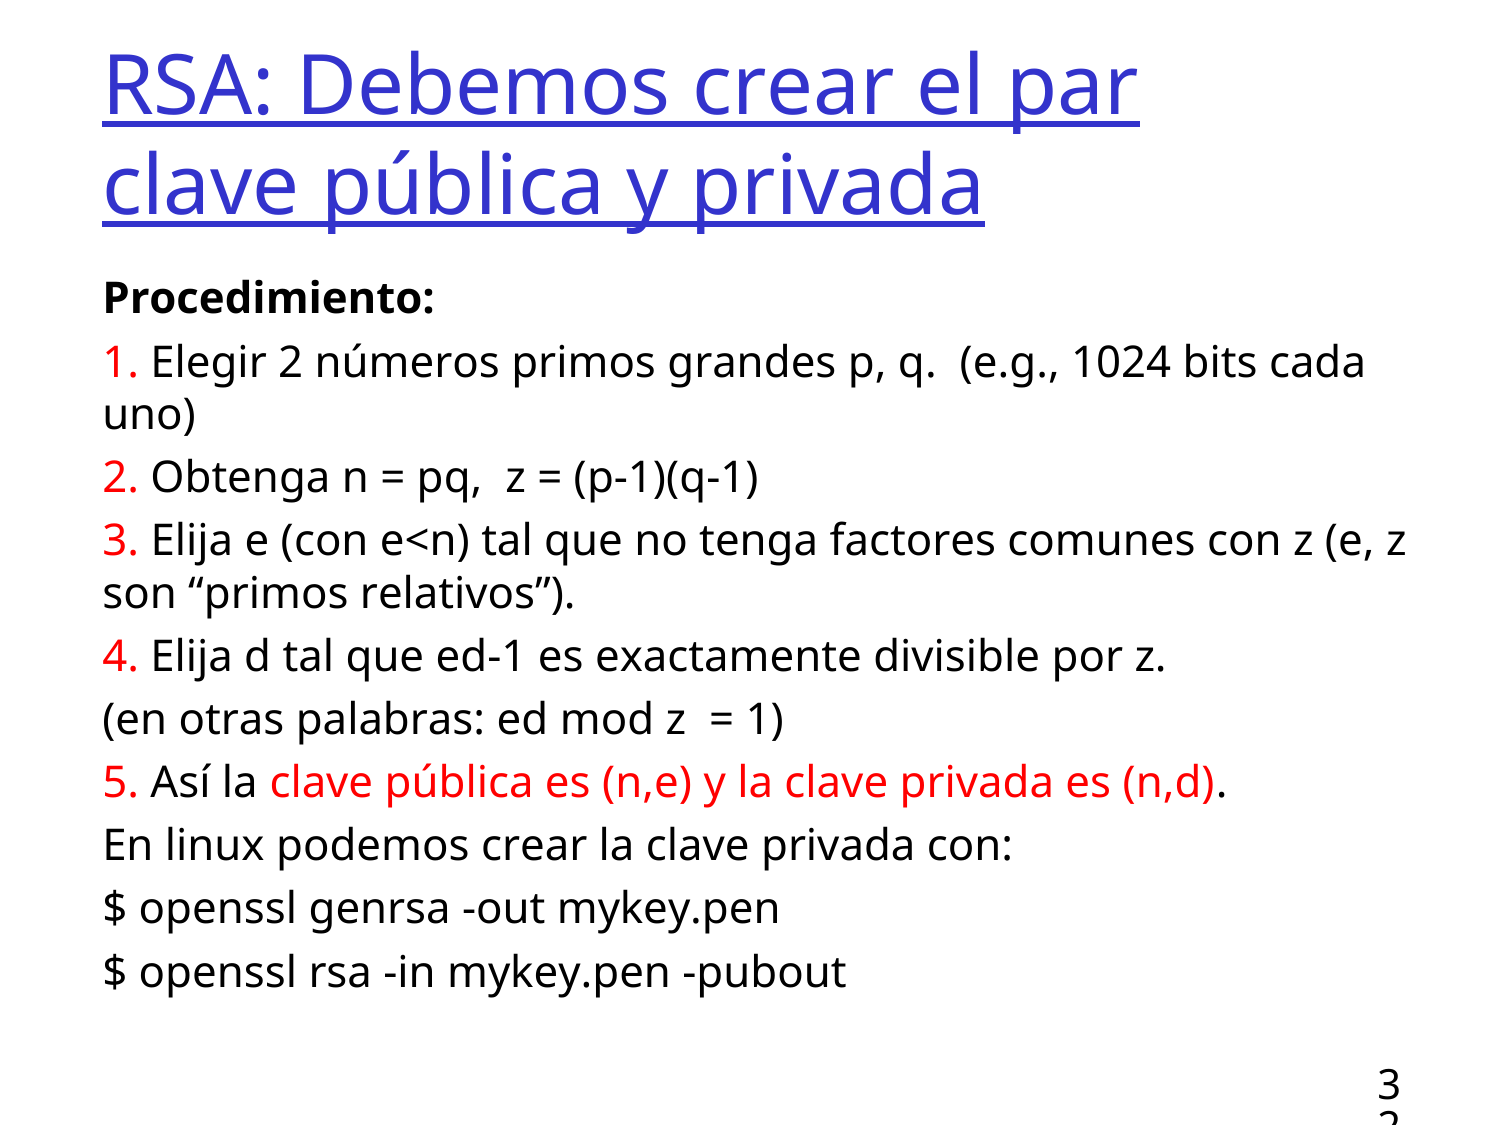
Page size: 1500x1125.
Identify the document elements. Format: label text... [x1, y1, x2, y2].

title RSA: Debemos crear el par clave pública y privada [87, 15, 1363, 247]
list Procedimiento: 1. Elegir 2 números primos grandes p, q. (e.g., 1024 bits cada uno) 2. Obtenga n = pq, z = (p-1)(q-1) 3. Elija e (con e<n) tal que no tenga factores comunes con z (e, z son “primos relativos”). 4. Elija d tal que ed-1 es exactamente divisible por z. (en otras palabras: ed mod z = 1) 5. Así la clave pública es (n,e) y la clave privada es (n,d). En linux podemos crear la clave privada con: $ openssl genrsa -out mykey.pen $ openssl rsa -in mykey.pen -pubout [87, 262, 1453, 1006]
